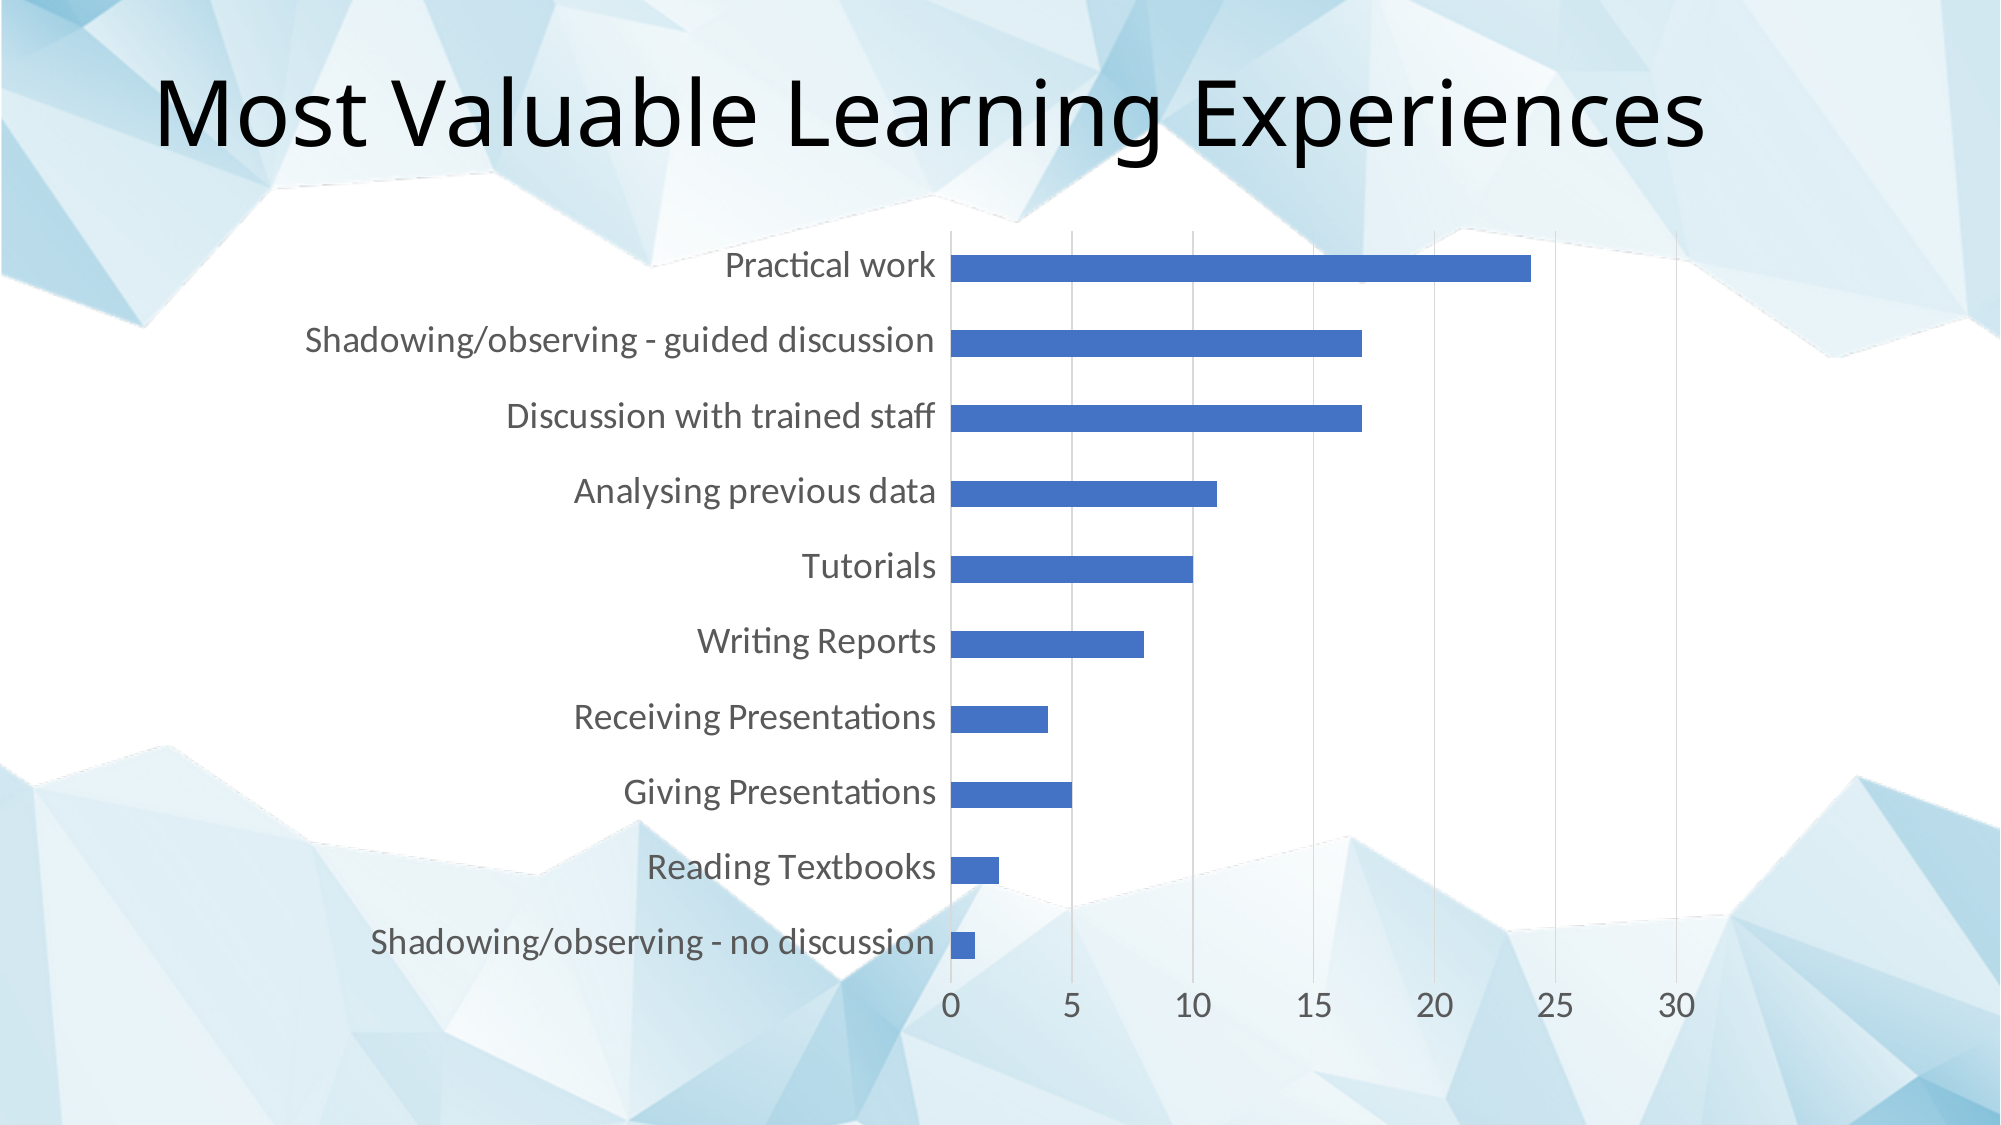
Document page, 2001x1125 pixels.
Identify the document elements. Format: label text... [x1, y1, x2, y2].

picture [0, 0, 2000, 359]
title Most Valuable Learning Experiences [137, 59, 1863, 278]
chart [275, 214, 1725, 1044]
picture [0, 745, 2000, 1125]
